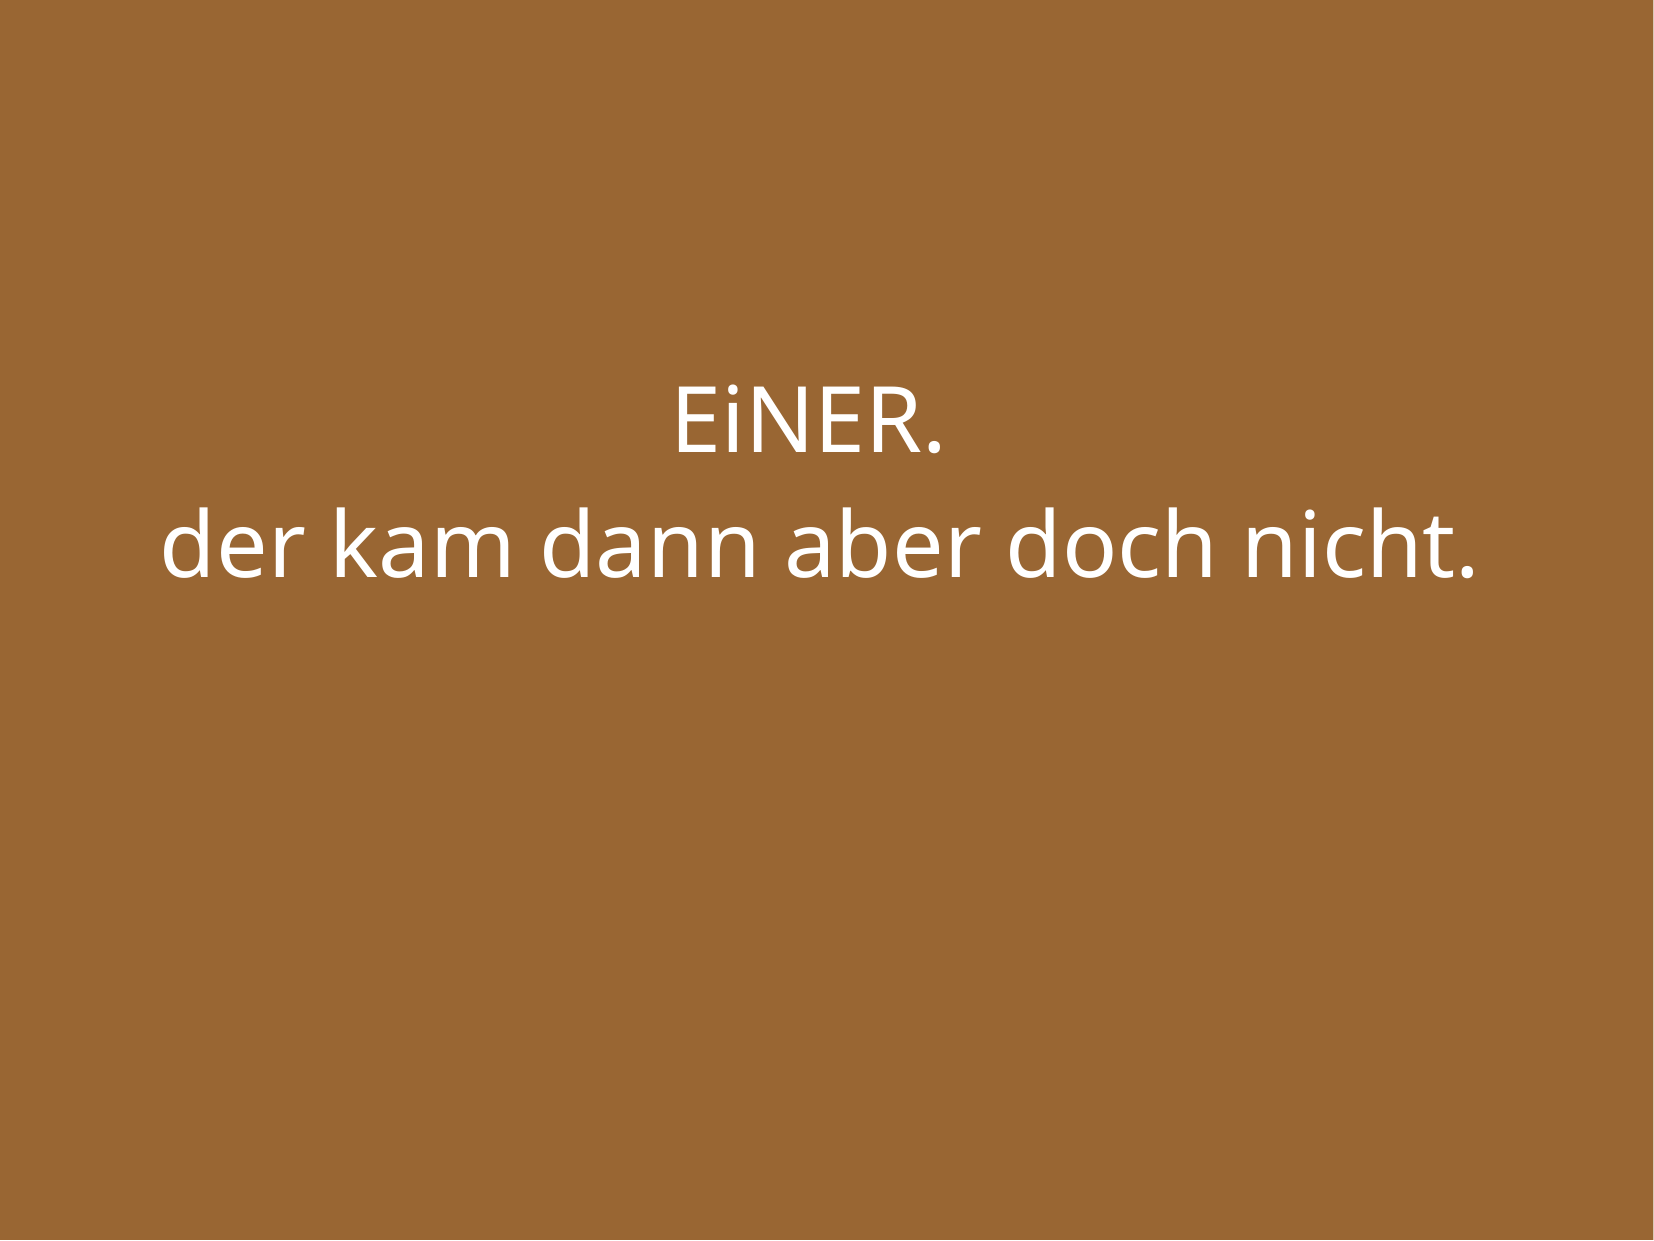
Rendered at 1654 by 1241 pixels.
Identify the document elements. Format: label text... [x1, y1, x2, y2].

subtitle EiNER. der kam dann aber doch nicht. [76, 0, 1565, 1109]
